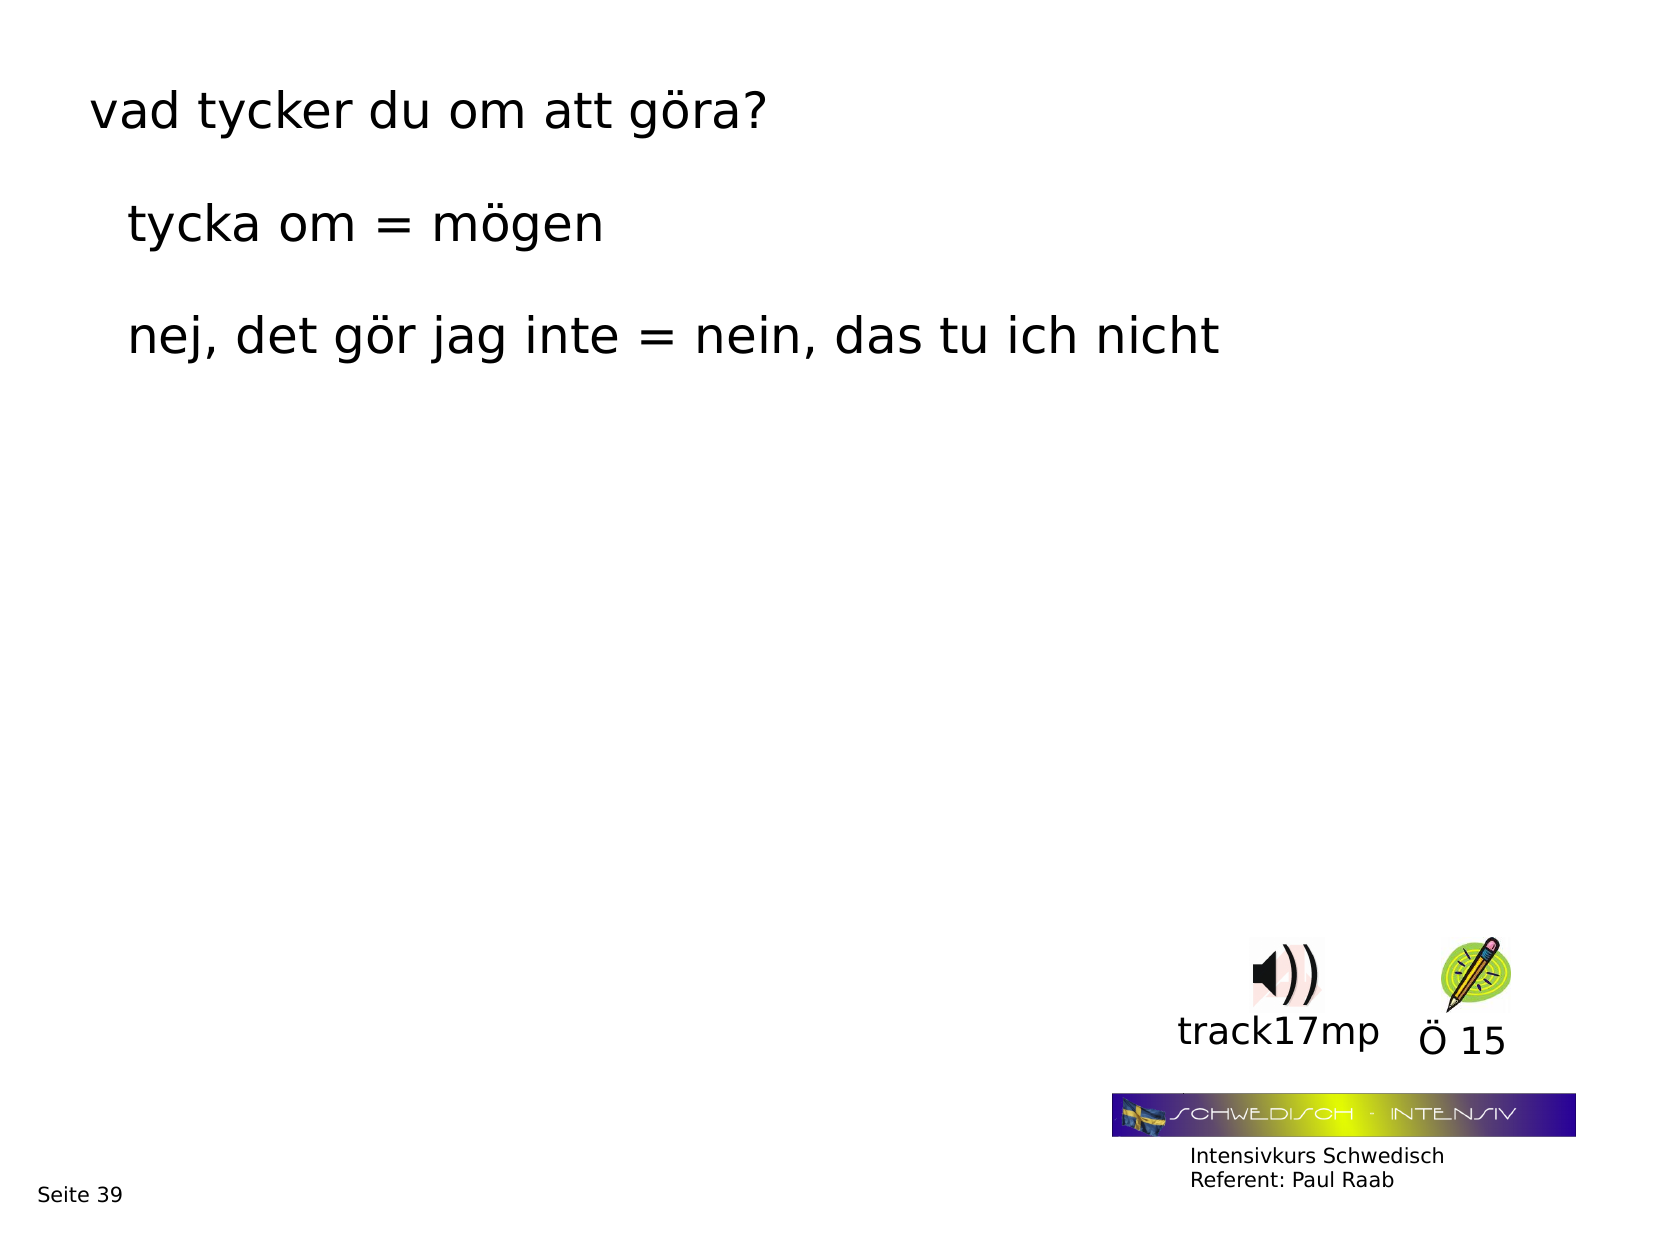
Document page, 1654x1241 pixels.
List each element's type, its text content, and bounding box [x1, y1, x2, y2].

picture [1441, 937, 1511, 1012]
text_box track17mp [1162, 1002, 1406, 1062]
picture [1112, 1093, 1576, 1137]
text_box tycka om = mögen [112, 187, 788, 261]
text_box vad tycker du om att göra? [75, 75, 863, 149]
text_box Ö 15 [1403, 1012, 1554, 1071]
picture [1249, 937, 1325, 1002]
text_box nej, det gör jag inte = nein, das tu ich nicht [112, 299, 1351, 373]
